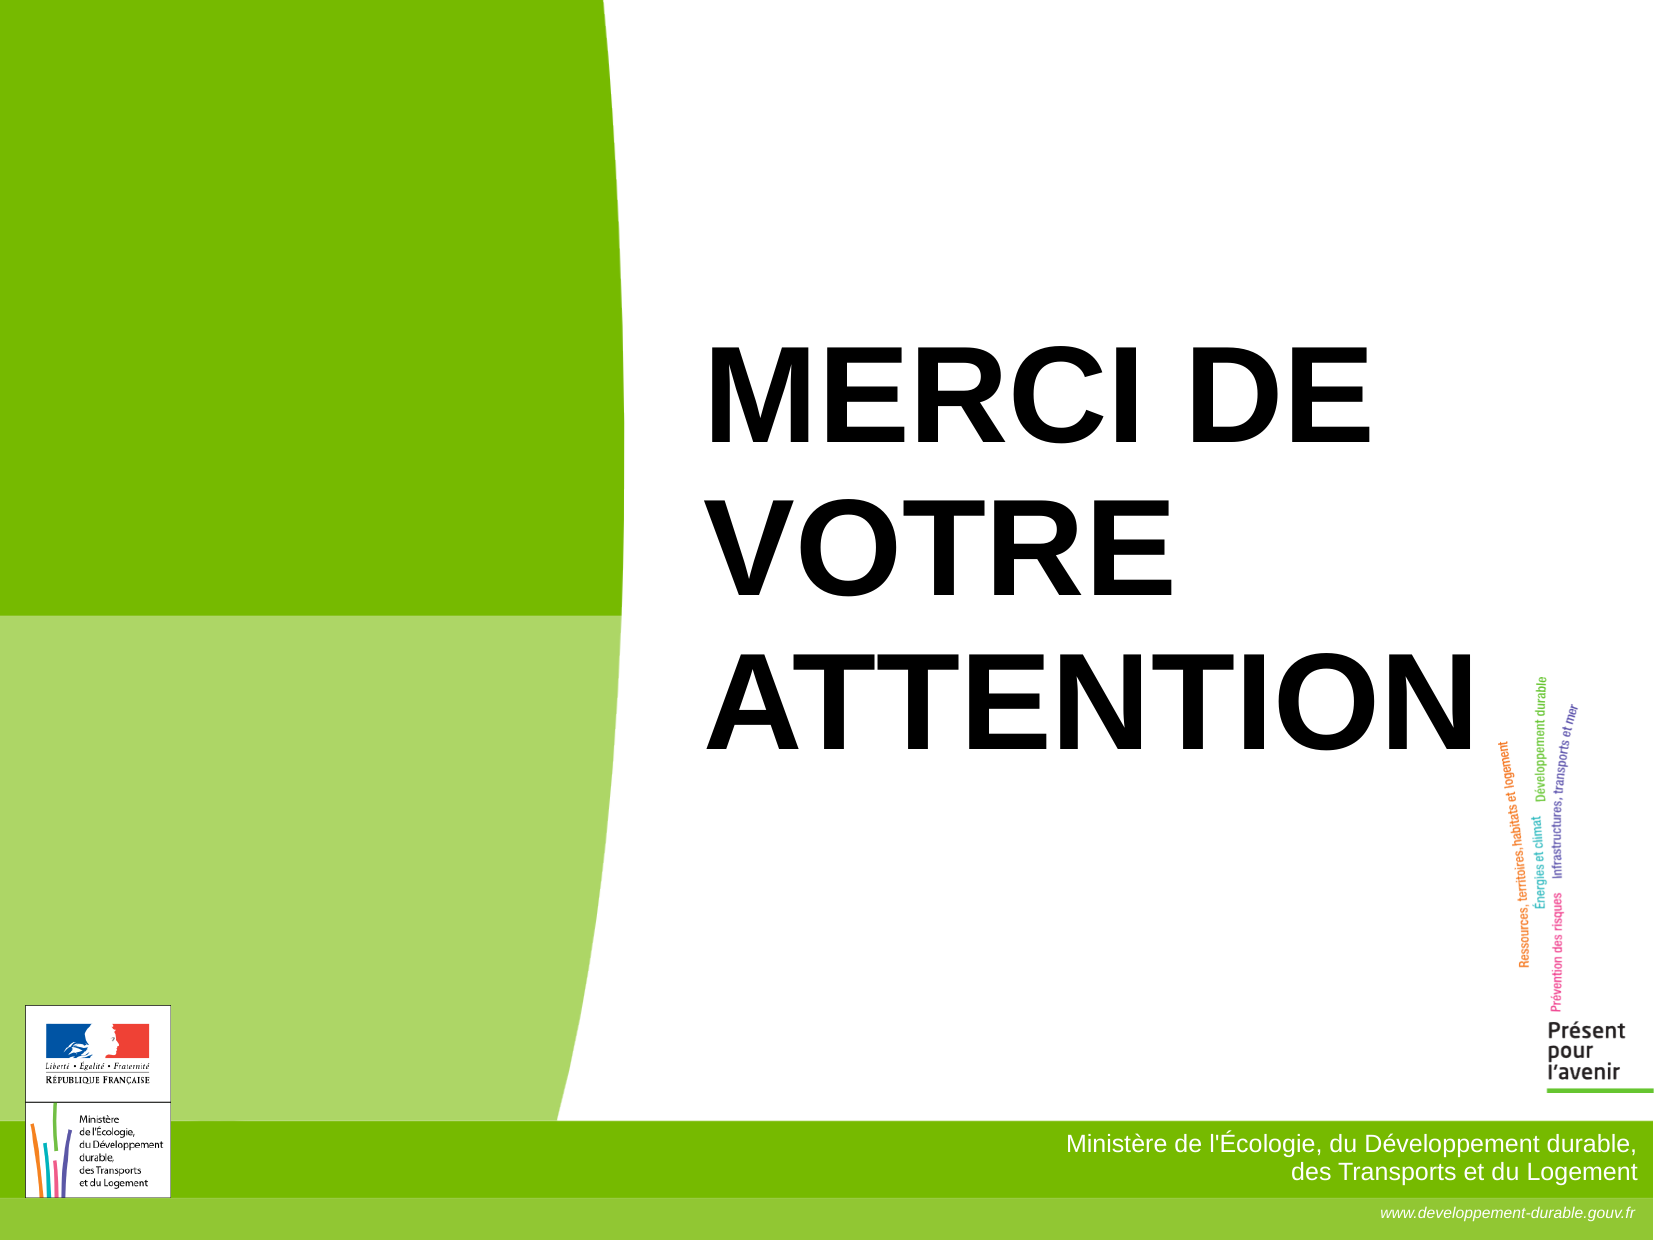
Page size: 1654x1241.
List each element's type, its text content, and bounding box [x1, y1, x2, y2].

picture [0, 0, 1654, 1240]
text_box MERCI DE VOTRE ATTENTION [688, 310, 1495, 960]
